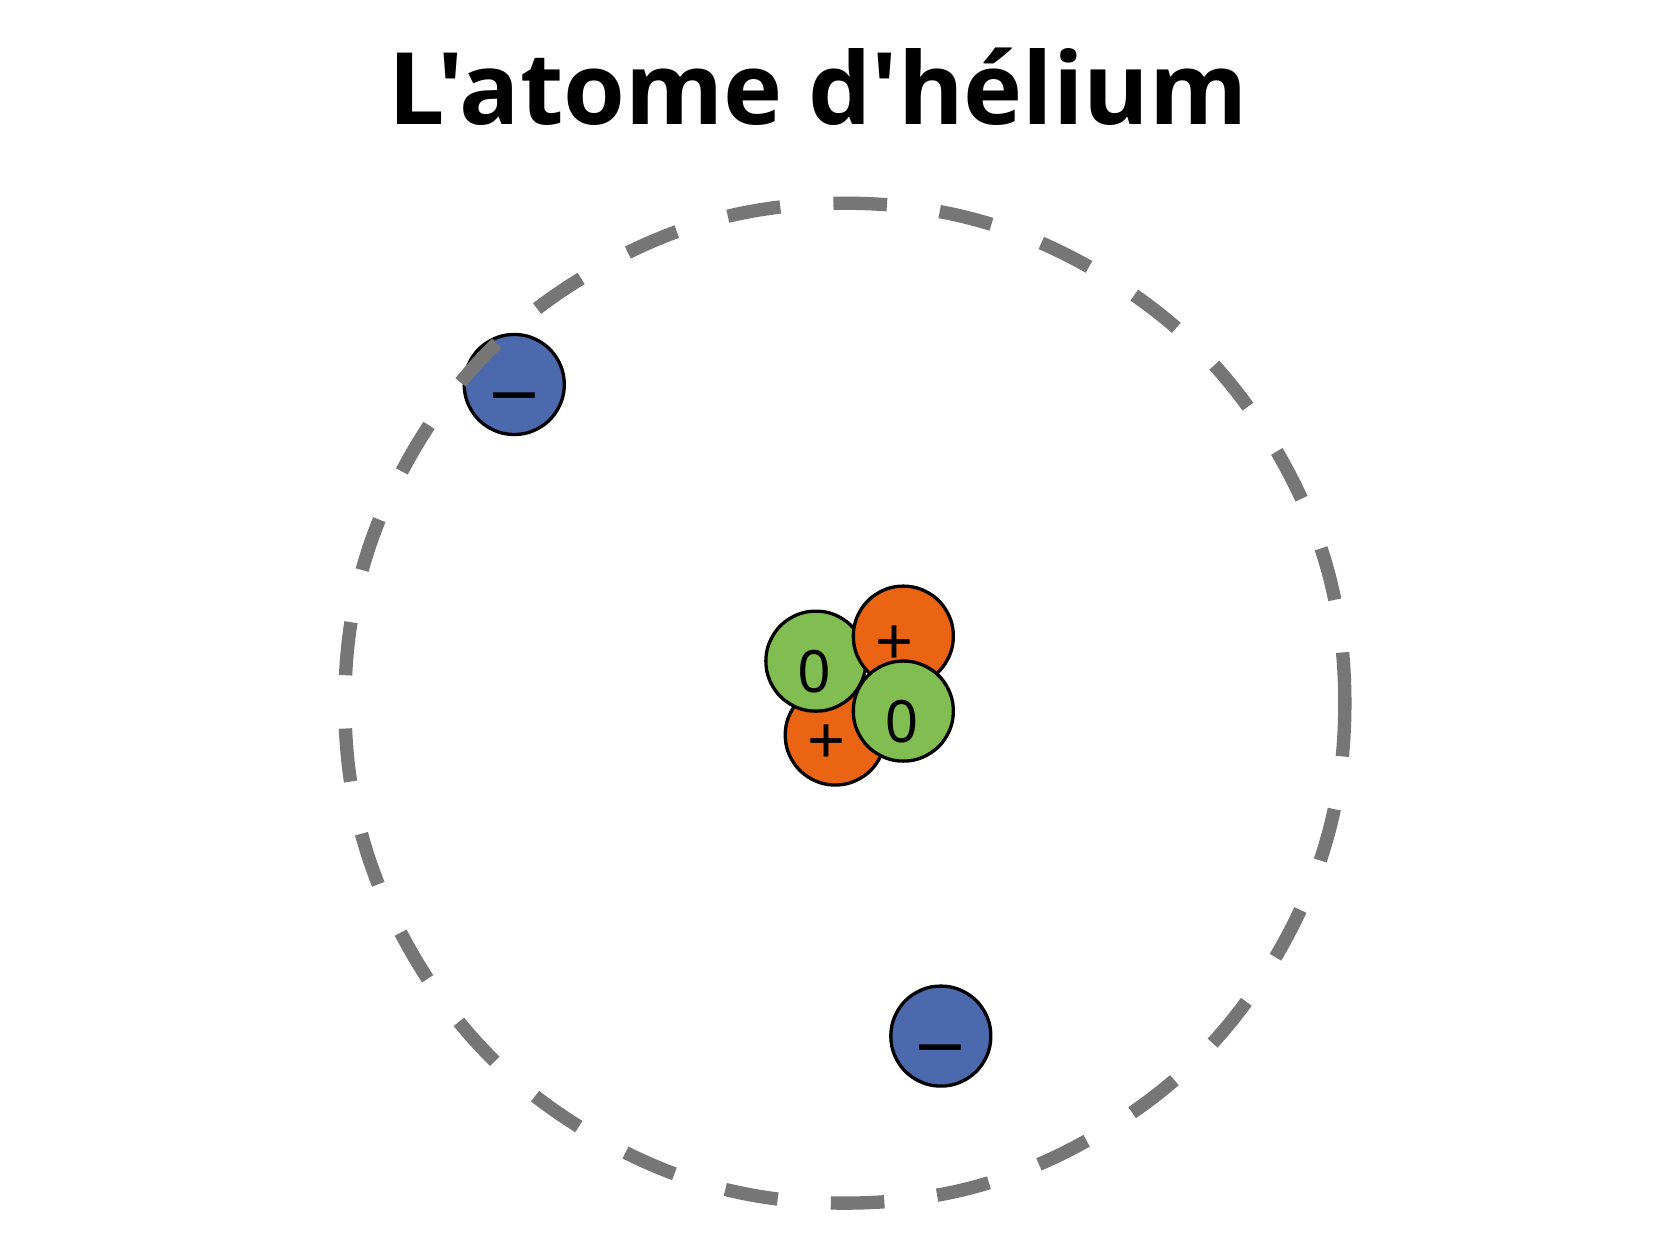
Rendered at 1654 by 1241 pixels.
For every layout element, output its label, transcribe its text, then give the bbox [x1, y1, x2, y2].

text_box [893, 998, 912, 1074]
text_box − [912, 997, 969, 1075]
text_box [488, 337, 540, 345]
text_box [856, 663, 951, 759]
text_box [466, 346, 486, 423]
text_box [768, 613, 863, 709]
text_box + [875, 594, 932, 667]
text_box [787, 709, 877, 783]
text_box [914, 988, 967, 997]
text_box 0 [884, 679, 923, 748]
text_box [914, 1075, 968, 1084]
text_box [543, 347, 562, 422]
text_box + [807, 700, 864, 772]
text_box [856, 598, 875, 670]
text_box [488, 424, 540, 432]
text_box 0 [797, 629, 835, 698]
text_box [969, 998, 989, 1074]
text_box L'atome d'hélium [388, 17, 1214, 144]
text_box [882, 588, 925, 594]
text_box − [486, 345, 543, 424]
text_box [932, 598, 951, 670]
